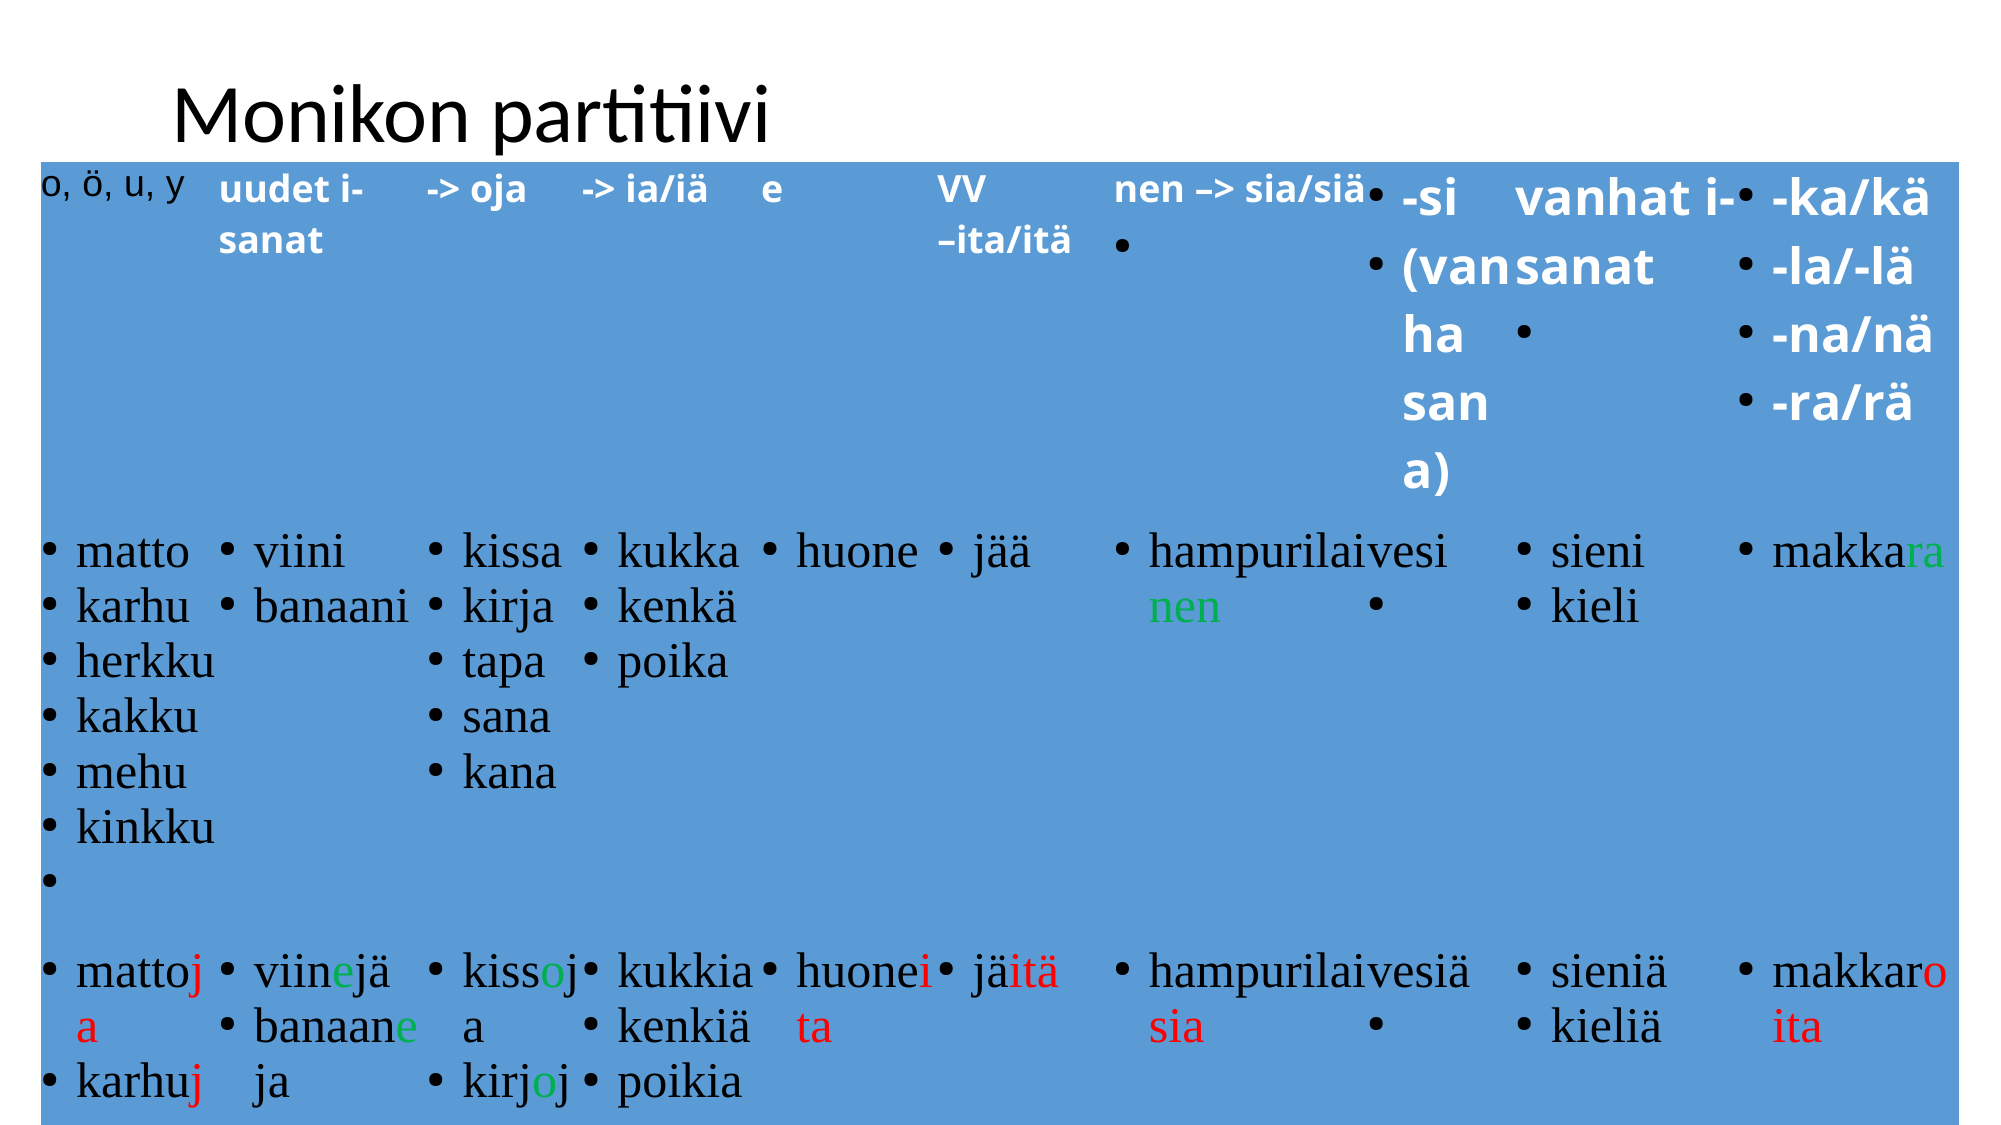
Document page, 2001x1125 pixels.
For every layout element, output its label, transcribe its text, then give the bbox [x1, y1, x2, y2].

table_cell sieni kieli [1515, 522, 1737, 943]
table_header -> ia/iä [582, 162, 761, 522]
table_cell viini banaani [219, 522, 427, 943]
table_cell kukkia kenkiä poikia [582, 943, 761, 1125]
table_cell sieniä kieliä [1515, 943, 1737, 1125]
table_header -ka/kä -la/-lä -na/nä -ra/rä [1737, 162, 1959, 522]
table_header -> oja [427, 162, 582, 522]
table_header VV –ita/itä [937, 162, 1114, 522]
table_cell hampurilaisia [1114, 943, 1367, 1125]
table_cell hampurilainen [1114, 522, 1367, 943]
table_header vanhat i-sanat [1515, 162, 1737, 522]
table_cell jäitä [937, 943, 1114, 1125]
table_header o, ö, u, y [41, 162, 219, 522]
table_cell vesi [1367, 522, 1515, 943]
table_cell huoneita [761, 943, 937, 1125]
table_cell mattoja karhuja herkkuja kakkuja mehuja kinkkuja [41, 943, 219, 1125]
table_cell makkaroita [1737, 943, 1959, 1125]
table_cell vesiä [1367, 943, 1515, 1125]
table_header -si (vanha sana) [1367, 162, 1515, 522]
table_header e [761, 162, 937, 522]
table_cell makkara [1737, 522, 1959, 943]
table_cell kukka kenkä poika [582, 522, 761, 943]
table_cell kissa kirja tapa sana kana [427, 522, 582, 943]
table_cell huone [761, 522, 937, 943]
table_cell jää [937, 522, 1114, 943]
table_header nen –> sia/siä [1114, 162, 1367, 522]
table_cell kissoja kirjoja tapoja sanoja kanoja [427, 943, 582, 1125]
table_cell matto karhu herkku kakku mehu kinkku [41, 522, 219, 943]
text_box Monikon partitiivi [156, 51, 1862, 162]
table_cell viinejä banaaneja [219, 943, 427, 1125]
table_header uudet i-sanat [219, 162, 427, 522]
